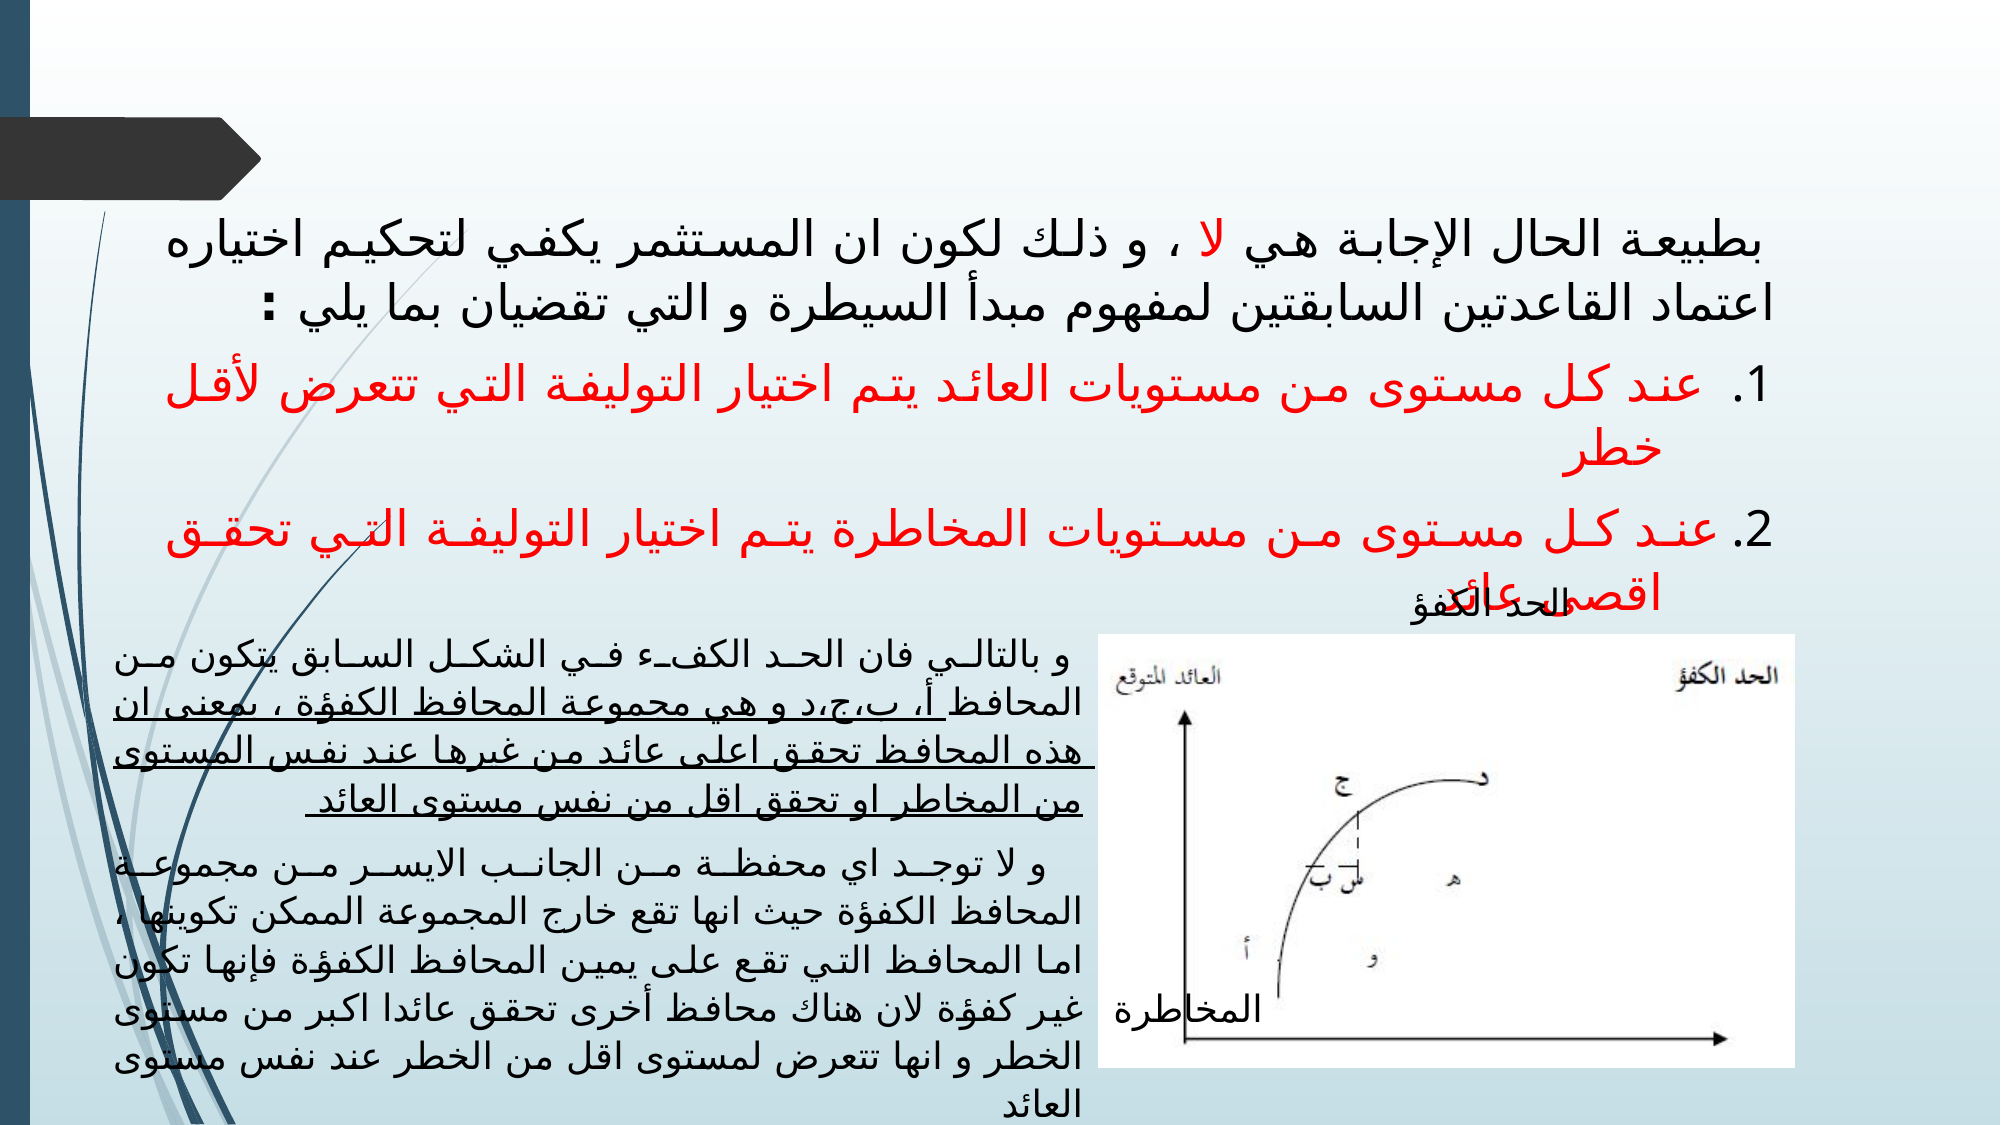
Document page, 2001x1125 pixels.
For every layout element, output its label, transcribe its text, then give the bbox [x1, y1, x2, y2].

text_box و بالتالي فان الحد الكفء في الشكل السابق يتكون من المحافظ أ، ب،ج،د و هي مجموعة المحافظ الكفؤة ، بمعنى ان هذه المحافظ تحقق اعلى عائد من غيرها عند نفس المستوى من المخاطر او تحقق اقل من نفس مستوى العائد و لا توجد اي محفظة من الجانب الايسر من مجموعة المحافظ الكفؤة حيث انها تقع خارج المجموعة الممكن تكوينها ، اما المحافظ التي تقع على يمين المحافظ الكفؤة فإنها تكون غير كفؤة لان هناك محافظ أخرى تحقق عائدا اكبر من مستوى الخطر و انها تتعرض لمستوى اقل من الخطر عند نفس مستوى العائد [98, 620, 1098, 1125]
text_box المخاطرة [1098, 977, 1278, 1037]
picture [1098, 634, 1795, 1068]
text_box بطبيعة الحال الإجابة هي لا ، و ذلك لكون ان المستثمر يكفي لتحكيم اختياره اعتماد القاعدتين السابقتين لمفهوم مبدأ السيطرة و التي تقضيان بما يلي : عند كل مستوى من مستويات العائد يتم اختيار التوليفة التي تتعرض لأقل خطر عند كل مستوى من مستويات المخاطرة يتم اختيار التوليفة التي تحقق اقصى عائد و هو ما يضحه الشكل التالي: [150, 195, 1792, 634]
text_box الحد الكفؤ [1397, 571, 1598, 631]
